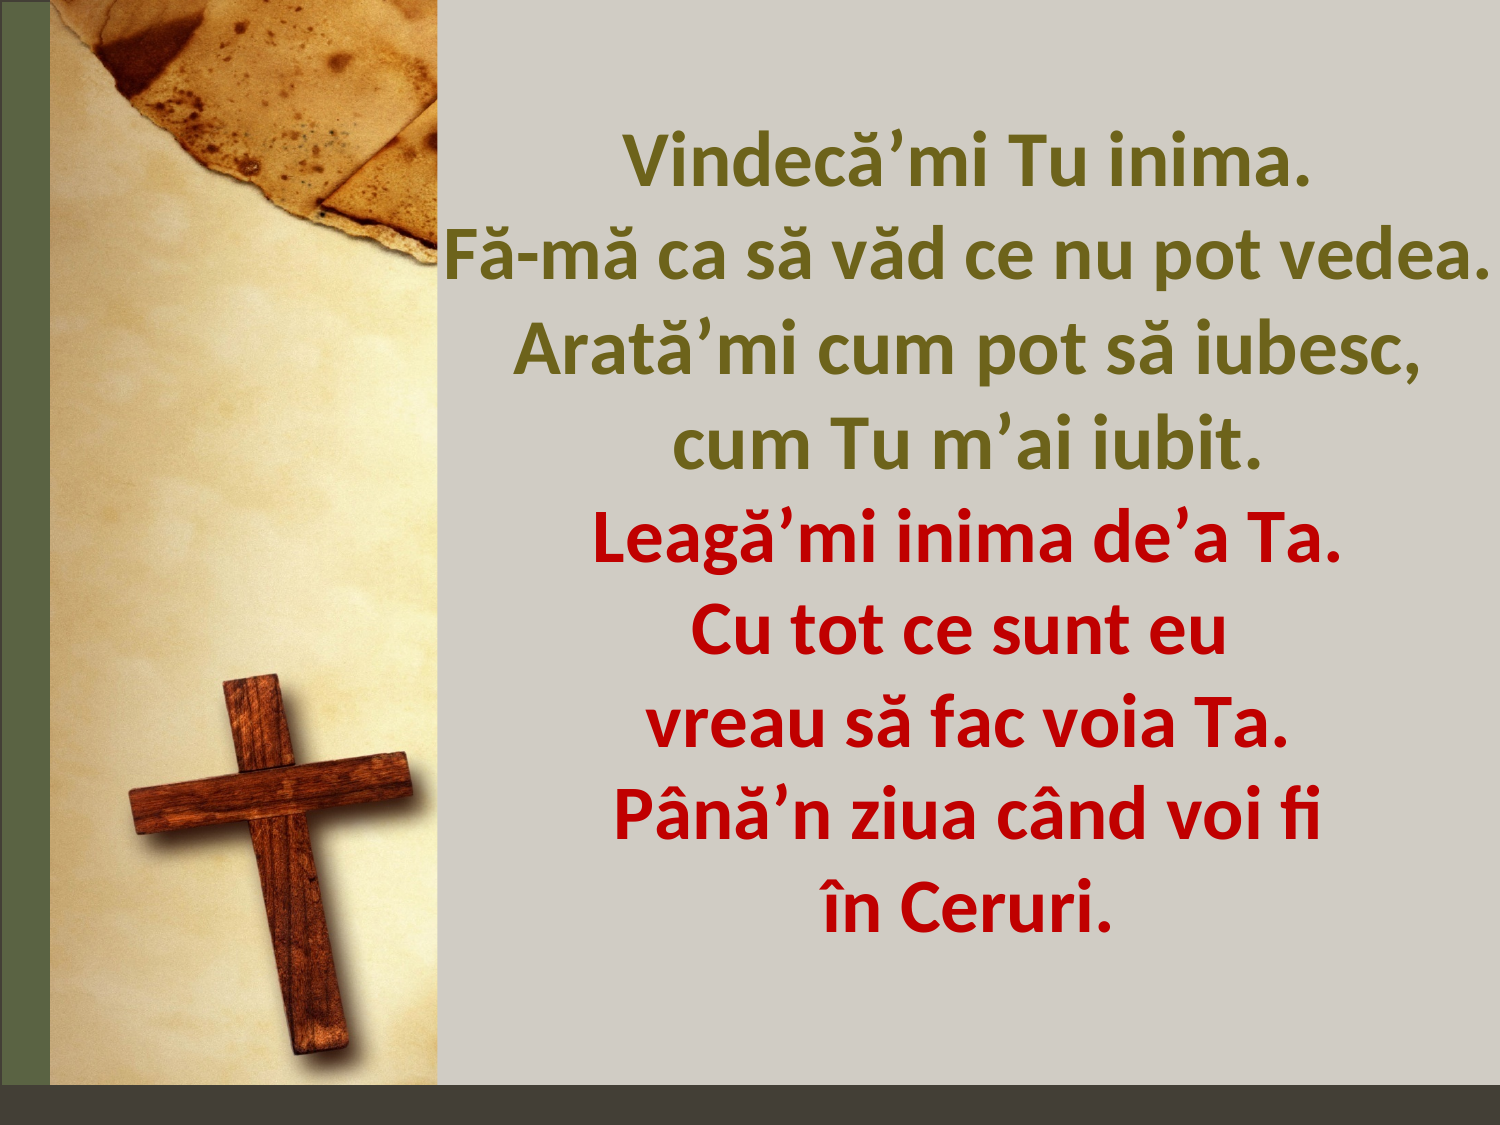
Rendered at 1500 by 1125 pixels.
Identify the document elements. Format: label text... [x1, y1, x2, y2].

picture [50, 0, 438, 1085]
title Vindecă’mi Tu inima. Fă-mă ca să văd ce nu pot vedea. Arată’mi cum pot să iubesc, cum Tu m’ai iubit. Leagă’mi inima de’a Ta. Cu tot ce sunt eu vreau să fac voia Ta. Până’n ziua când voi fi în Ceruri. [414, 99, 1500, 976]
